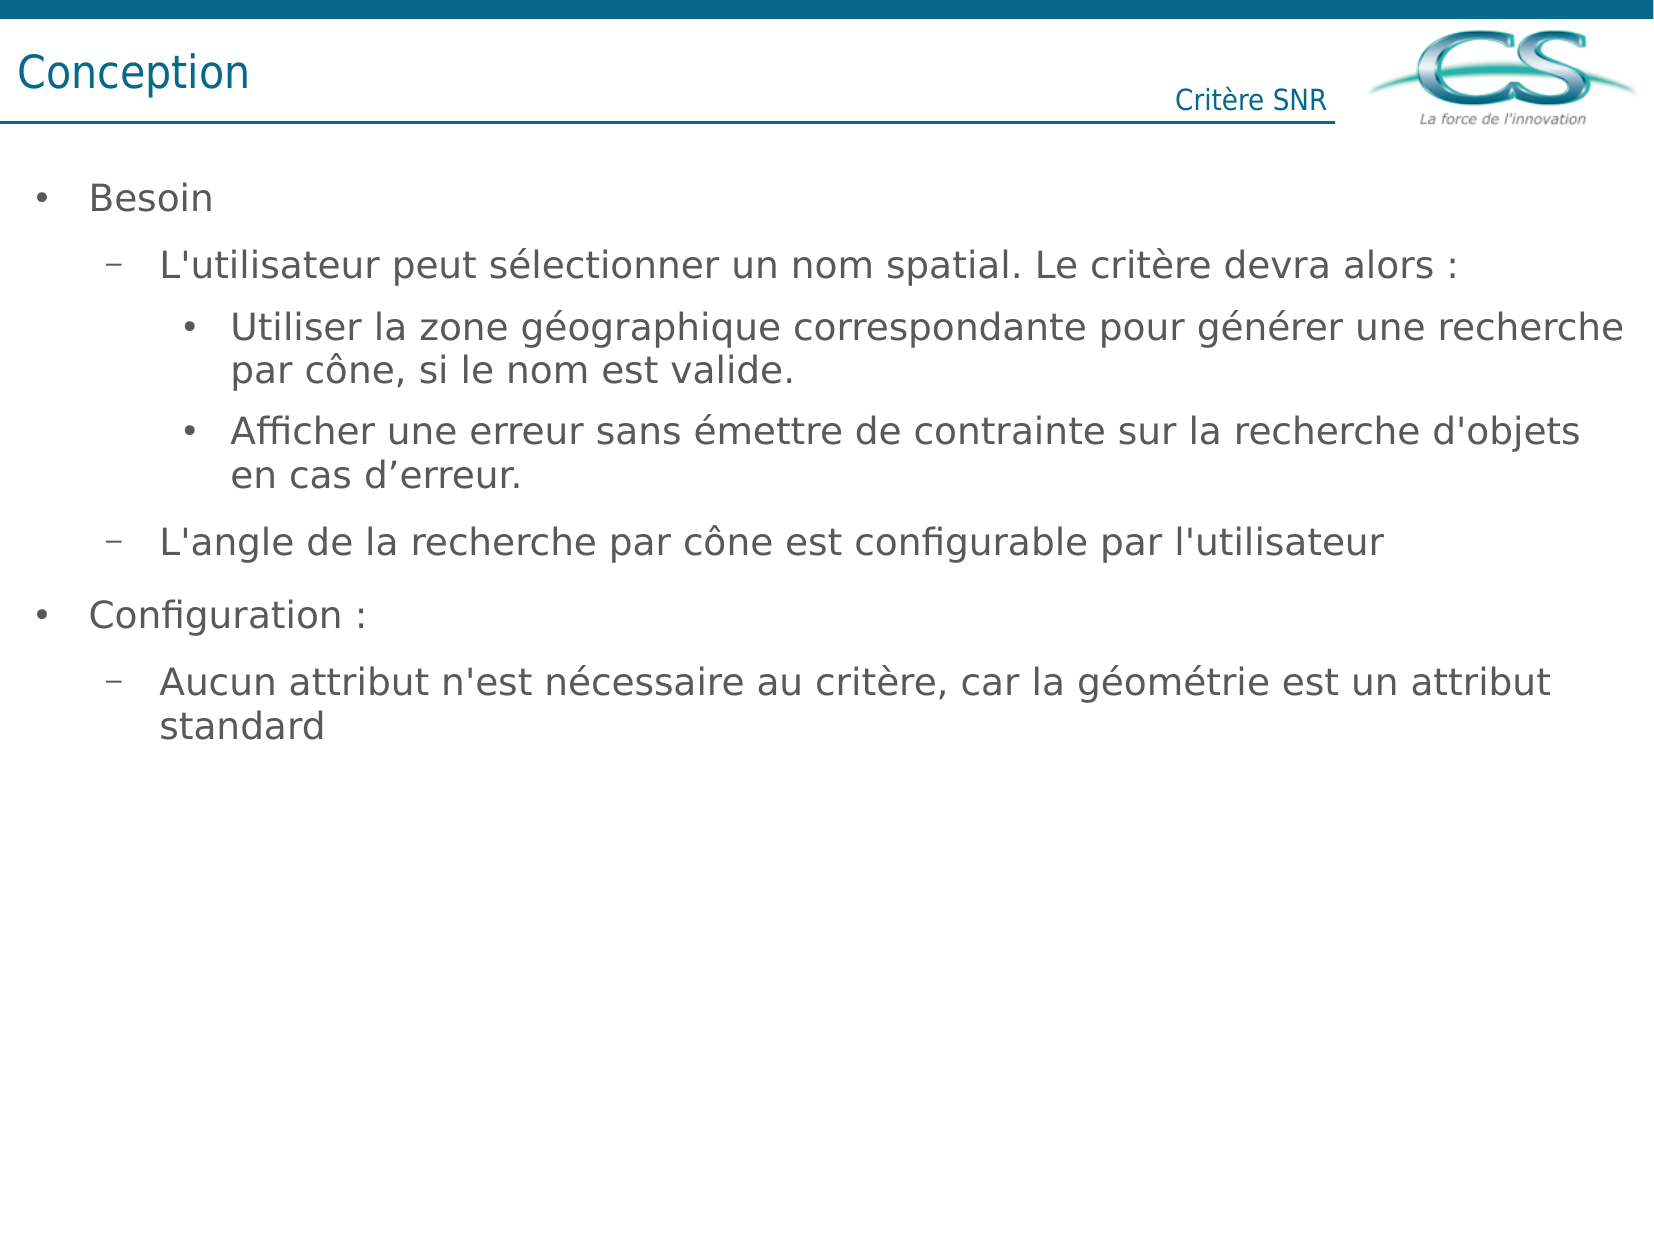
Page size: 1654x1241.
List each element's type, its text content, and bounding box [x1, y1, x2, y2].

list Besoin L'utilisateur peut sélectionner un nom spatial. Le critère devra alors : Utiliser la zone géographique correspondante pour générer une recherche par cône, si le nom est valide. Afficher une erreur sans émettre de contrainte sur la recherche d'objets en cas d’erreur. L'angle de la recherche par cône est configurable par l'utilisateur Configuration : Aucun attribut n'est nécessaire au critère, car la géométrie est un attribut standard [17, 177, 1630, 1217]
title Conception [17, 46, 1368, 106]
picture [1368, 28, 1642, 128]
text_box Critère SNR [1163, 71, 1347, 142]
